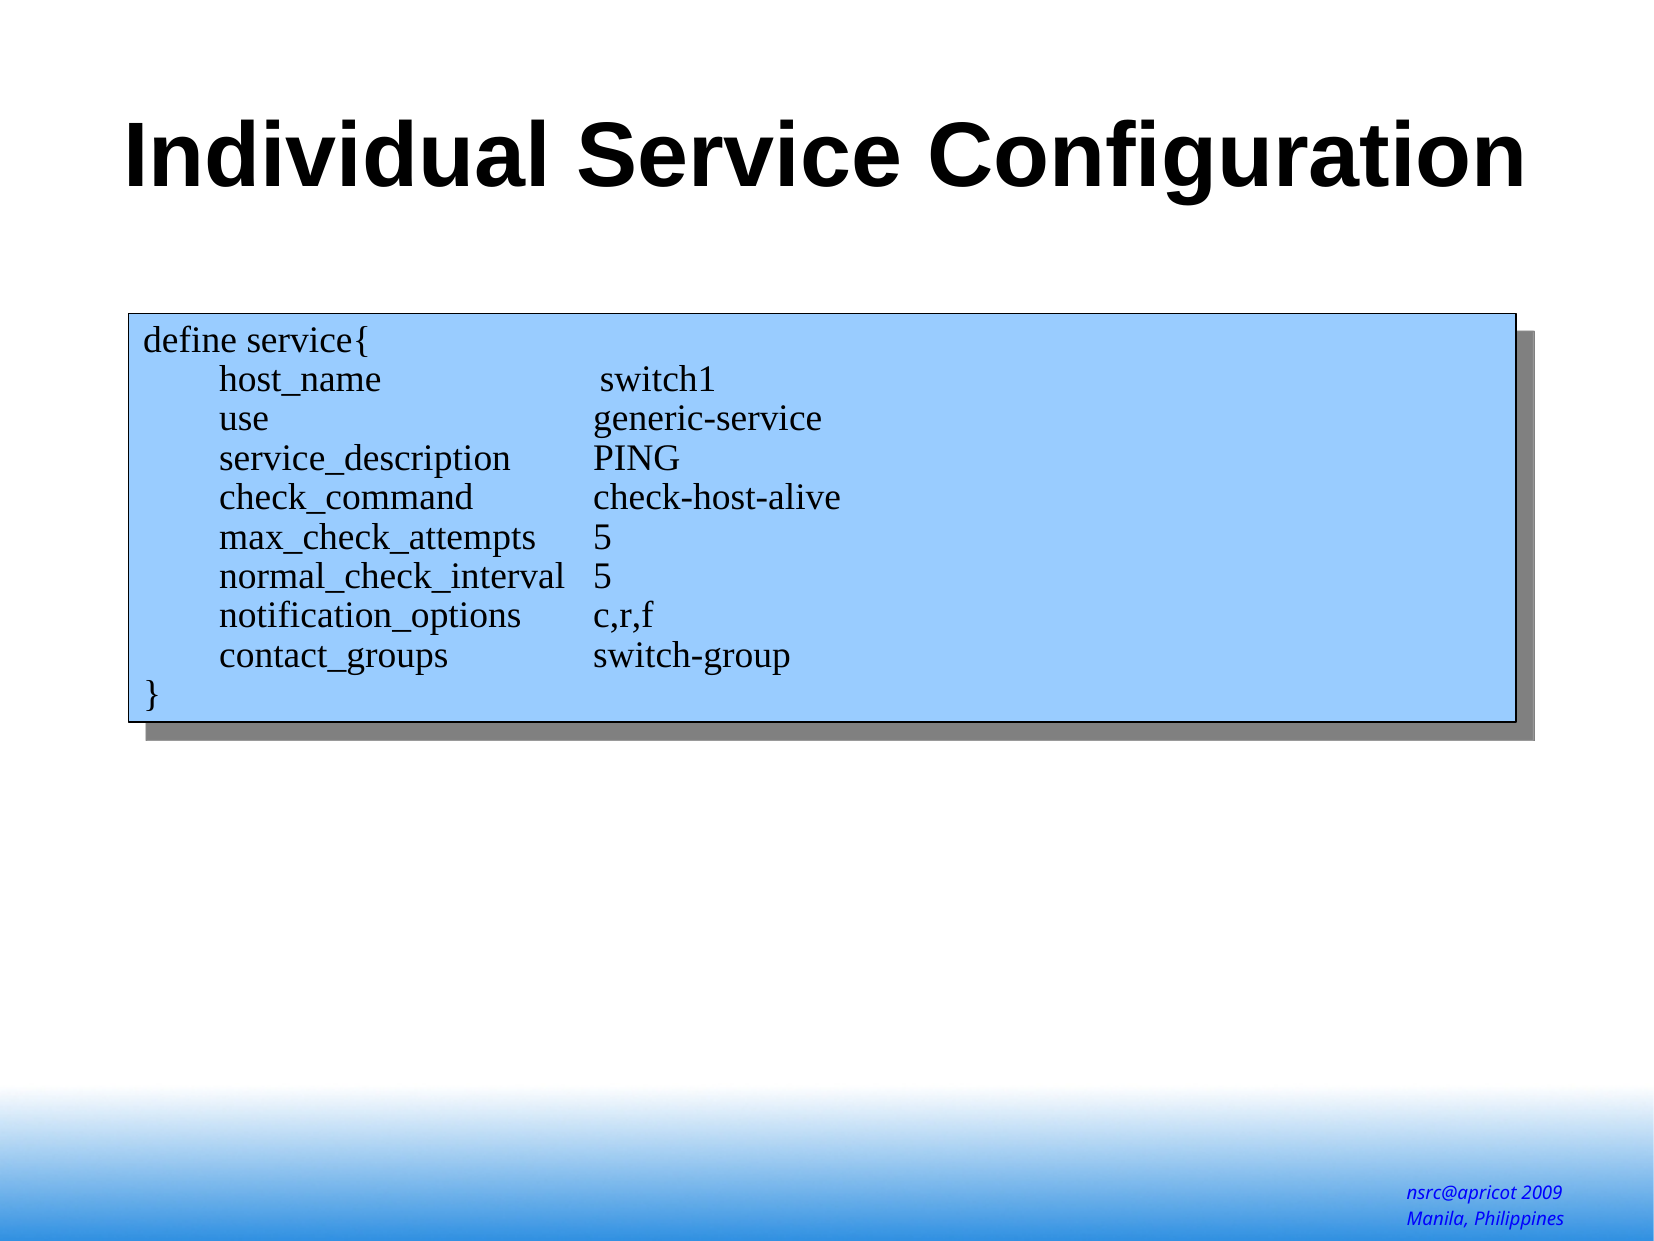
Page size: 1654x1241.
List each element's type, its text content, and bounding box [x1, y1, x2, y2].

text_box define service{ host_name switch1 use generic-service service_description PING check_command check-host-alive max_check_attempts 5 normal_check_interval 5 notification_options c,r,f contact_groups switch-group } [128, 313, 1516, 723]
title Individual Service Configuration [82, 49, 1571, 257]
picture [0, 1083, 1654, 1241]
